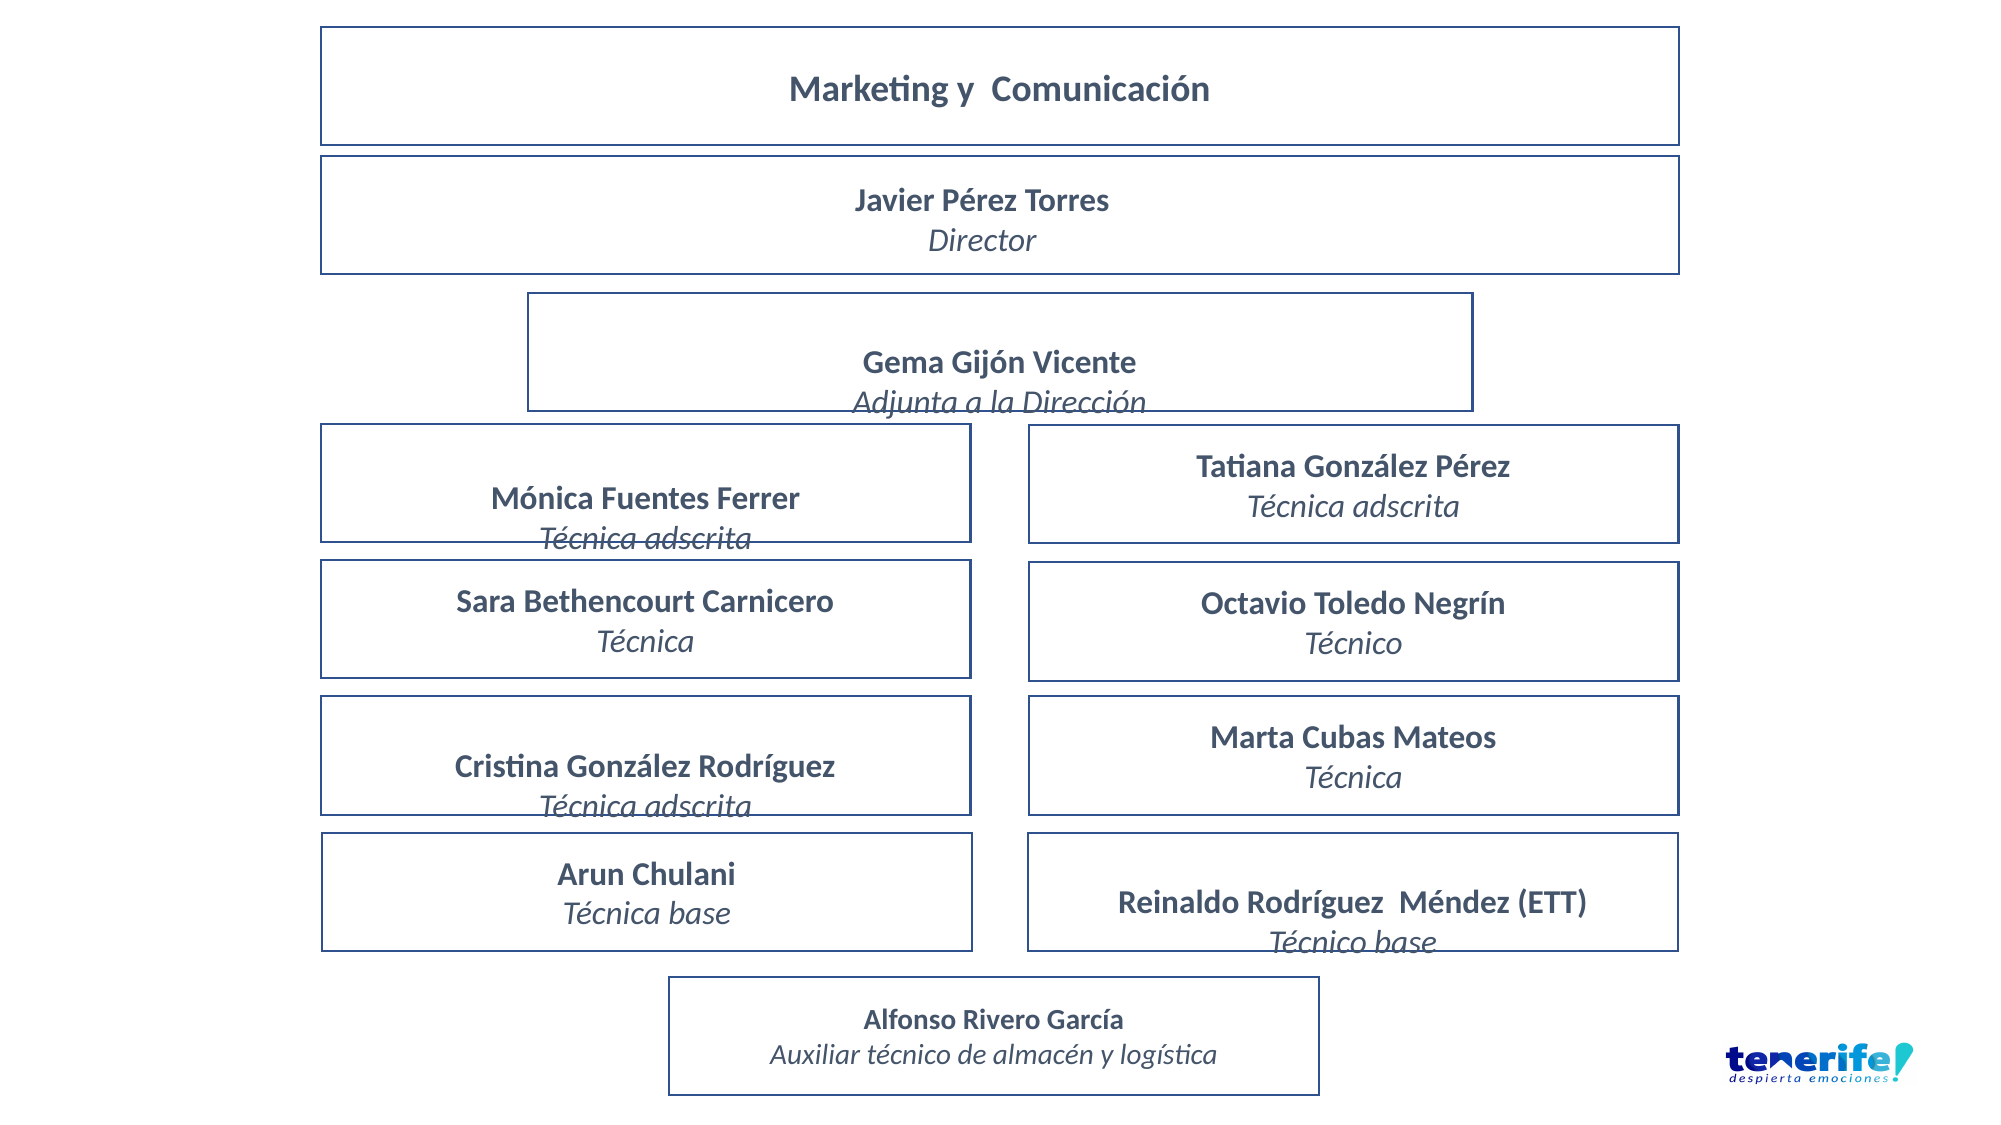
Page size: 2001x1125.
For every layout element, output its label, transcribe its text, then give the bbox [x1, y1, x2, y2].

picture [1721, 1039, 1917, 1086]
text_box Arun Chulani Técnica base [322, 833, 972, 951]
text_box Gema Gijón Vicente Adjunta a la Dirección [528, 293, 1472, 411]
text_box Octavio Toledo Negrín Técnico [1029, 562, 1679, 681]
text_box Cristina González Rodríguez Técnica adscrita [321, 696, 971, 815]
text_box Alfonso Rivero García Auxiliar técnico de almacén y logística [669, 977, 1319, 1095]
text_box Reinaldo Rodríguez Méndez (ETT) Técnico base [1028, 833, 1678, 951]
text_box Marketing y Comunicación [321, 27, 1679, 145]
text_box Javier Pérez Torres Director [303, 171, 1662, 266]
text_box Sara Bethencourt Carnicero Técnica [321, 560, 971, 678]
text_box Tatiana González Pérez Técnica adscrita [1029, 425, 1679, 543]
text_box Marta Cubas Mateos Técnica [1029, 696, 1679, 815]
text_box Mónica Fuentes Ferrer Técnica adscrita [321, 424, 971, 542]
